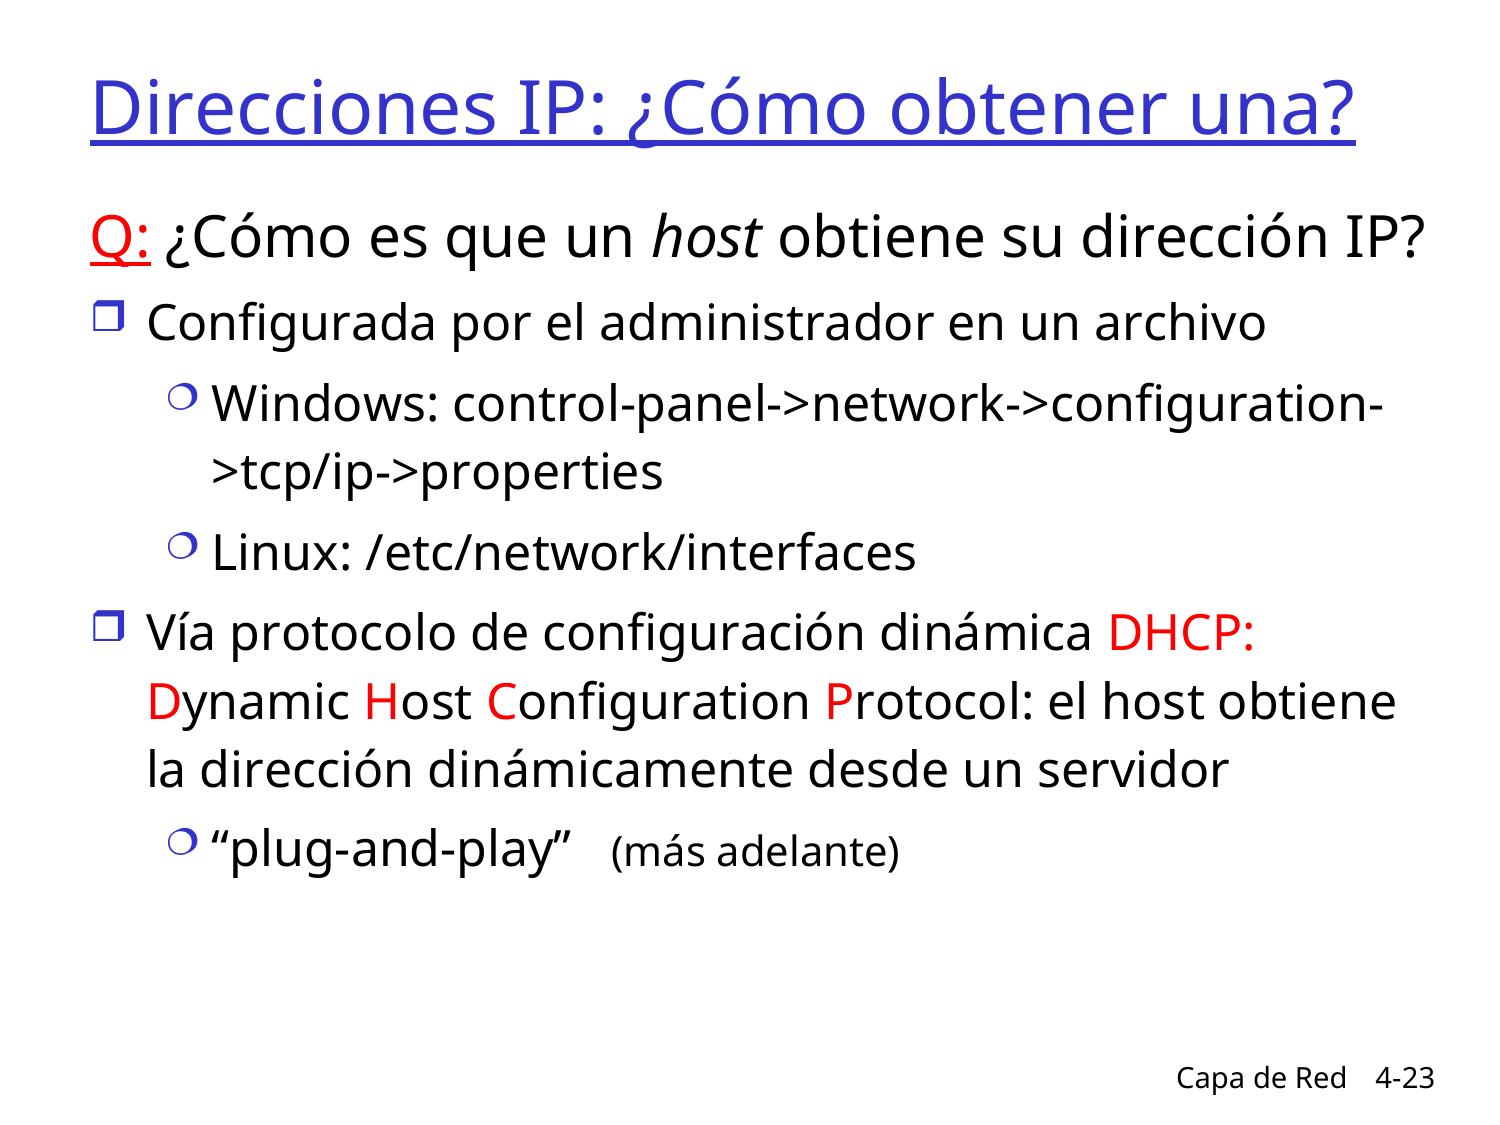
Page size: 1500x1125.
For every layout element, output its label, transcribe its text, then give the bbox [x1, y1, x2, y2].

title Direcciones IP: ¿Cómo obtener una? [75, 15, 1463, 187]
list Q: ¿Cómo es que un host obtiene su dirección IP? Configurada por el administrador en un archivo Windows: control-panel->network->configuration->tcp/ip->properties Linux: /etc/network/interfaces Vía protocolo de configuración dinámica DHCP: Dynamic Host Configuration Protocol: el host obtiene la dirección dinámicamente desde un servidor “plug-and-play” (más adelante) [75, 187, 1463, 1044]
